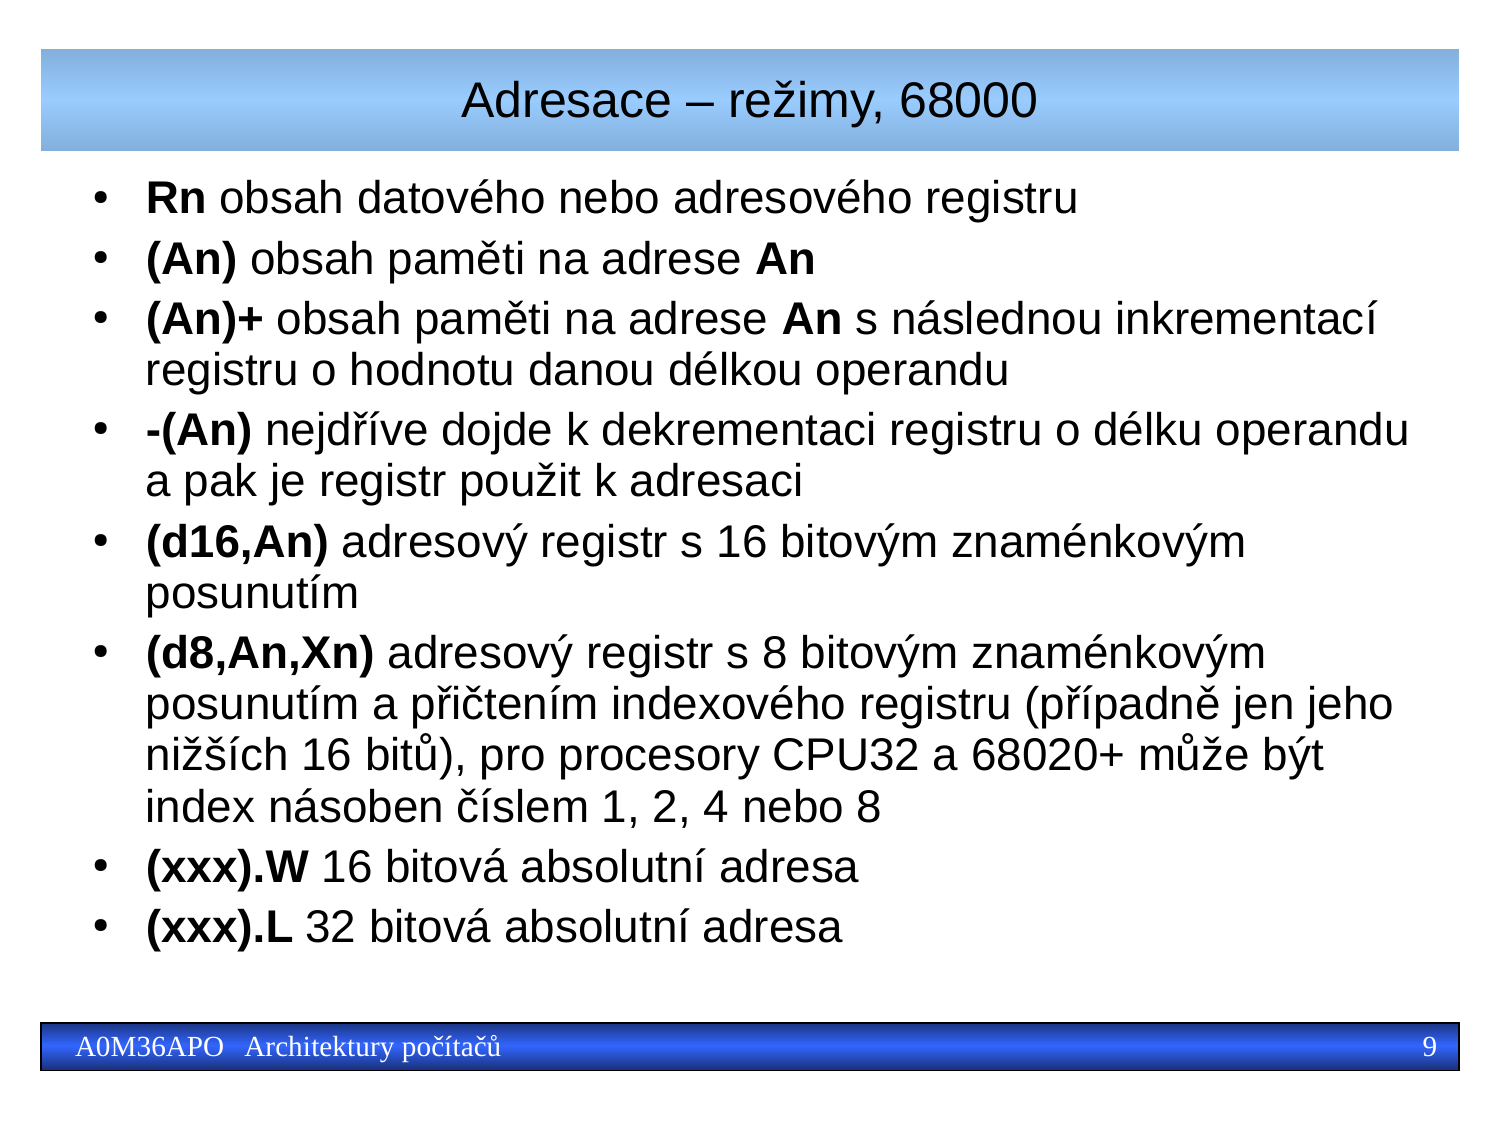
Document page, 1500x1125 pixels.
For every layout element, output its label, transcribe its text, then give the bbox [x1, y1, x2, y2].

title Adresace – režimy, 68000 [41, 49, 1459, 151]
list Rn obsah datového nebo adresového registru (An) obsah paměti na adrese An (An)+ obsah paměti na adrese An s následnou inkrementací registru o hodnotu danou délkou operandu -(An) nejdříve dojde k dekrementaci registru o délku operandu a pak je registr použit k adresaci (d16,An) adresový registr s 16 bitovým znaménkovým posunutím (d8,An,Xn) adresový registr s 8 bitovým znaménkovým posunutím a přičtením indexového registru (případně jen jeho nižších 16 bitů), pro procesory CPU32 a 68020+ může být index násoben číslem 1, 2, 4 nebo 8 (xxx).W 16 bitová absolutní adresa (xxx).L 32 bitová absolutní adresa [75, 172, 1426, 1000]
